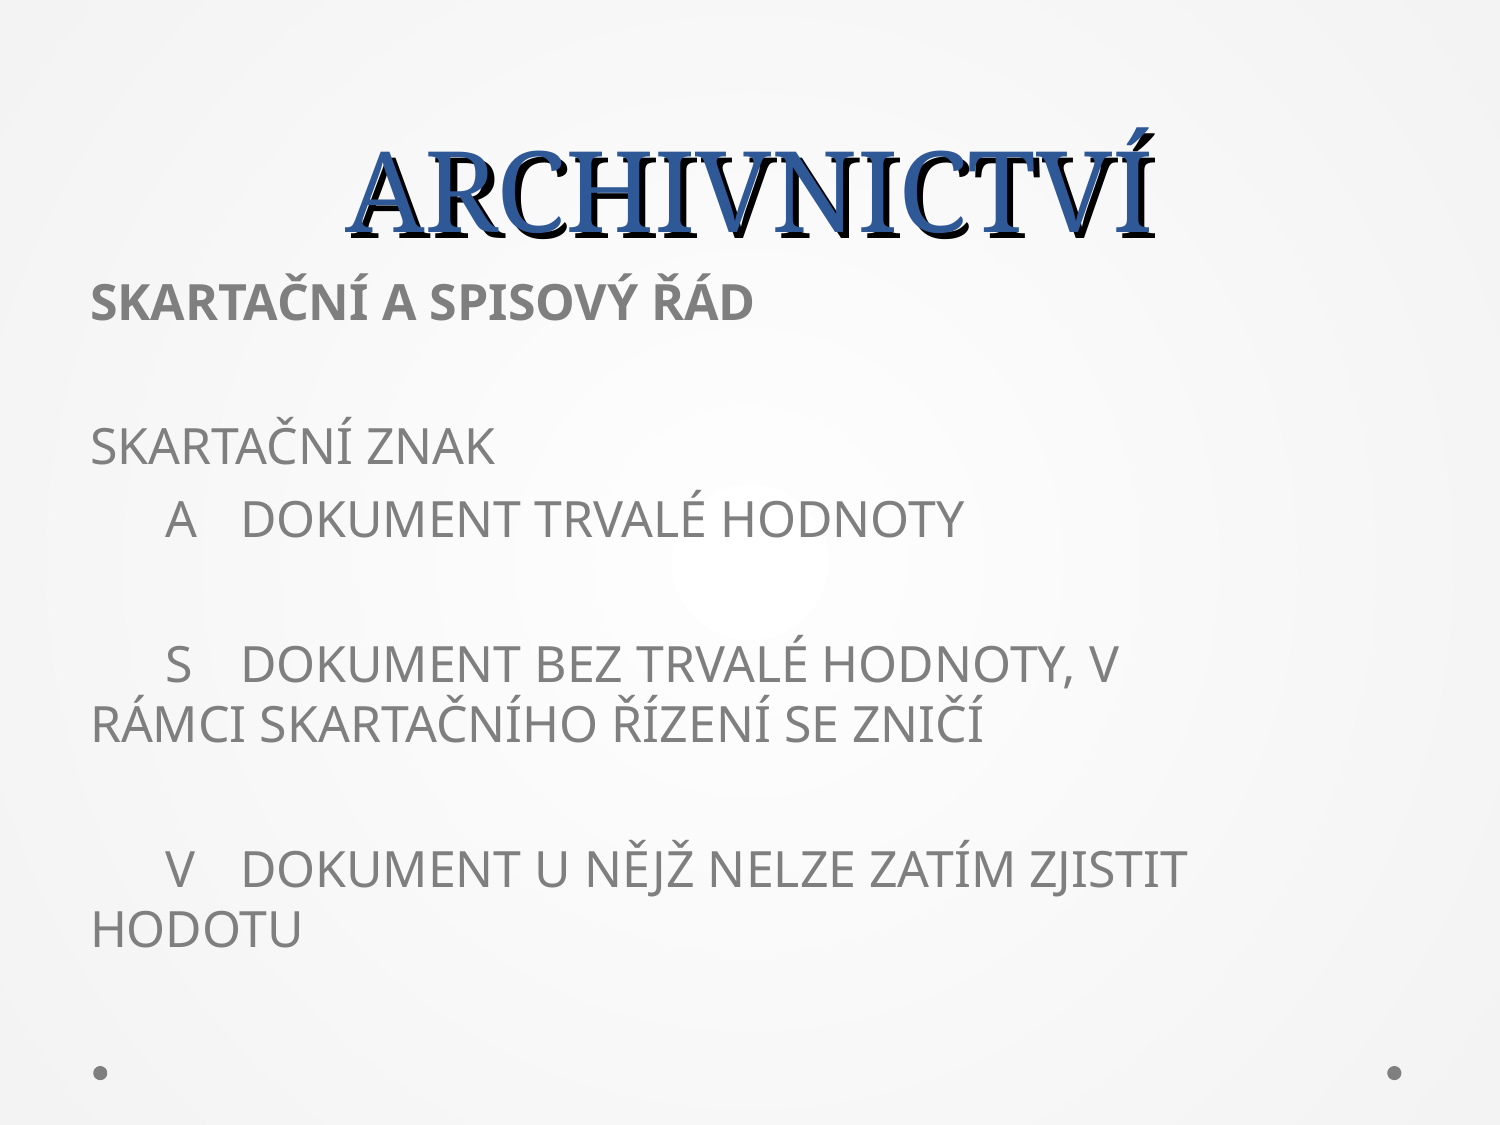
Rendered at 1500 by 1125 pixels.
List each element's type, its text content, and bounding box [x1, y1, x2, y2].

title ARCHIVNICTVÍ [75, 0, 1426, 262]
list SKARTAČNÍ A SPISOVÝ ŘÁD SKARTAČNÍ ZNAK A DOKUMENT TRVALÉ HODNOTY S DOKUMENT BEZ TRVALÉ HODNOTY, V RÁMCI SKARTAČNÍHO ŘÍZENÍ SE ZNIČÍ V DOKUMENT U NĚJŽ NELZE ZATÍM ZJISTIT HODOTU [75, 262, 1426, 1005]
